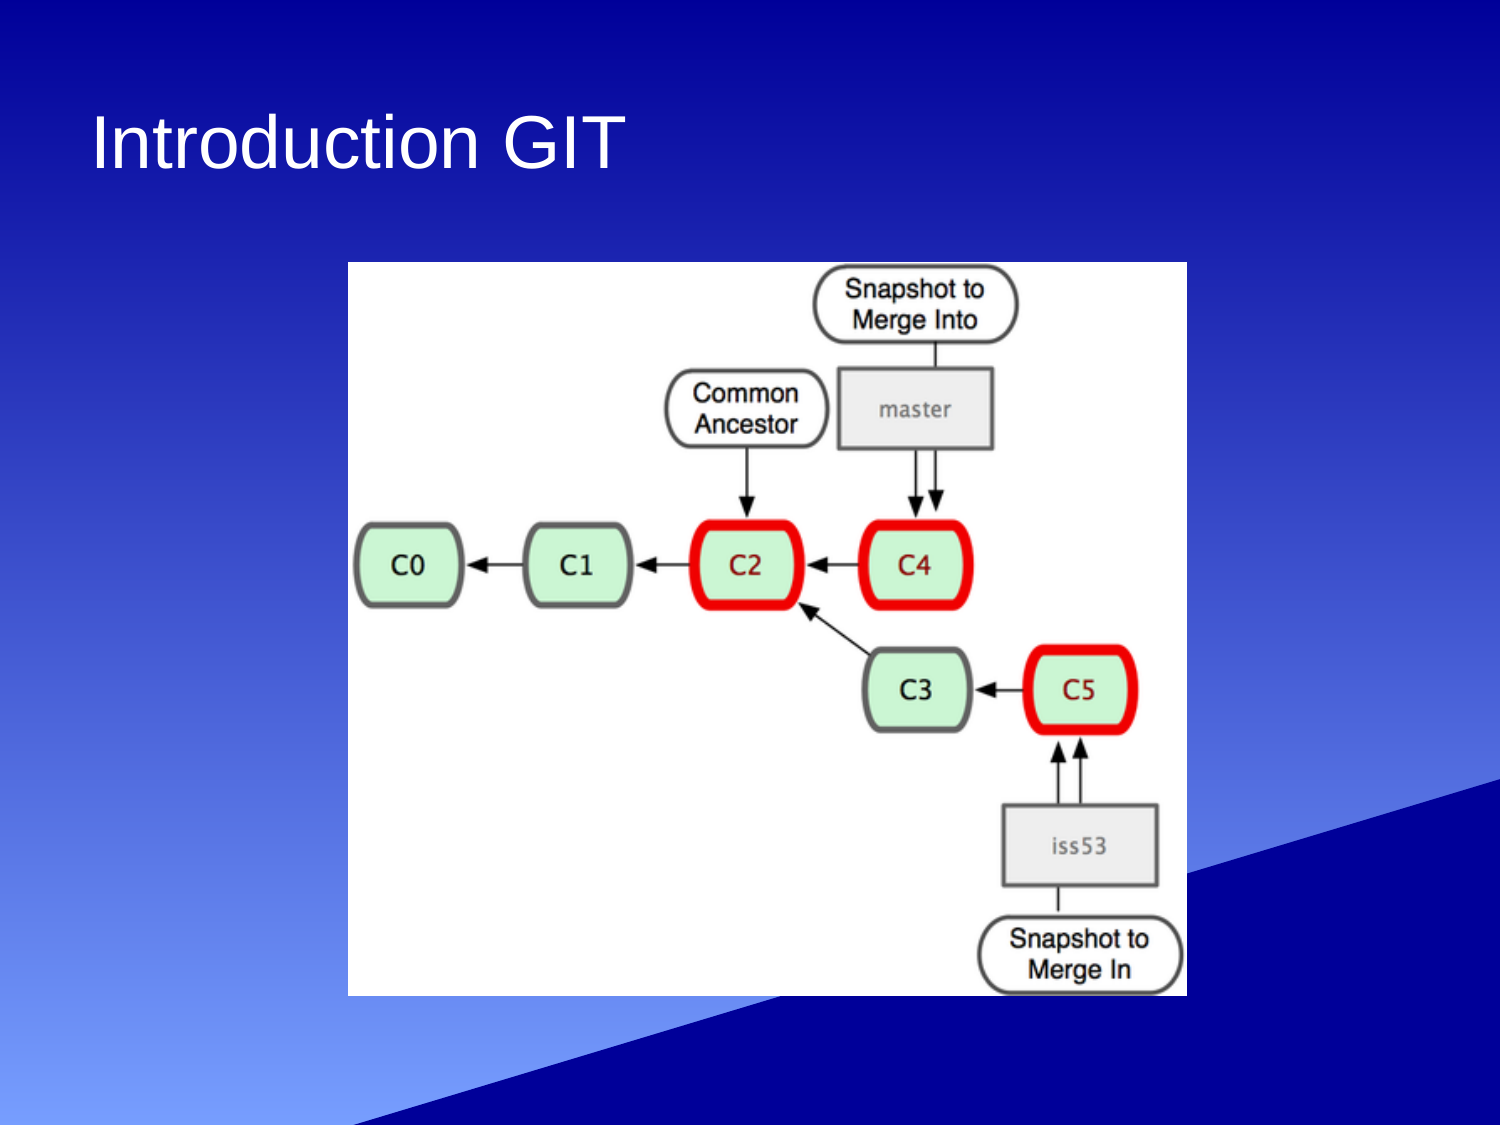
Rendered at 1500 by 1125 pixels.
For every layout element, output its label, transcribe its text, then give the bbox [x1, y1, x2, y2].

title Introduction GIT [75, 45, 1426, 233]
picture [348, 262, 1187, 996]
